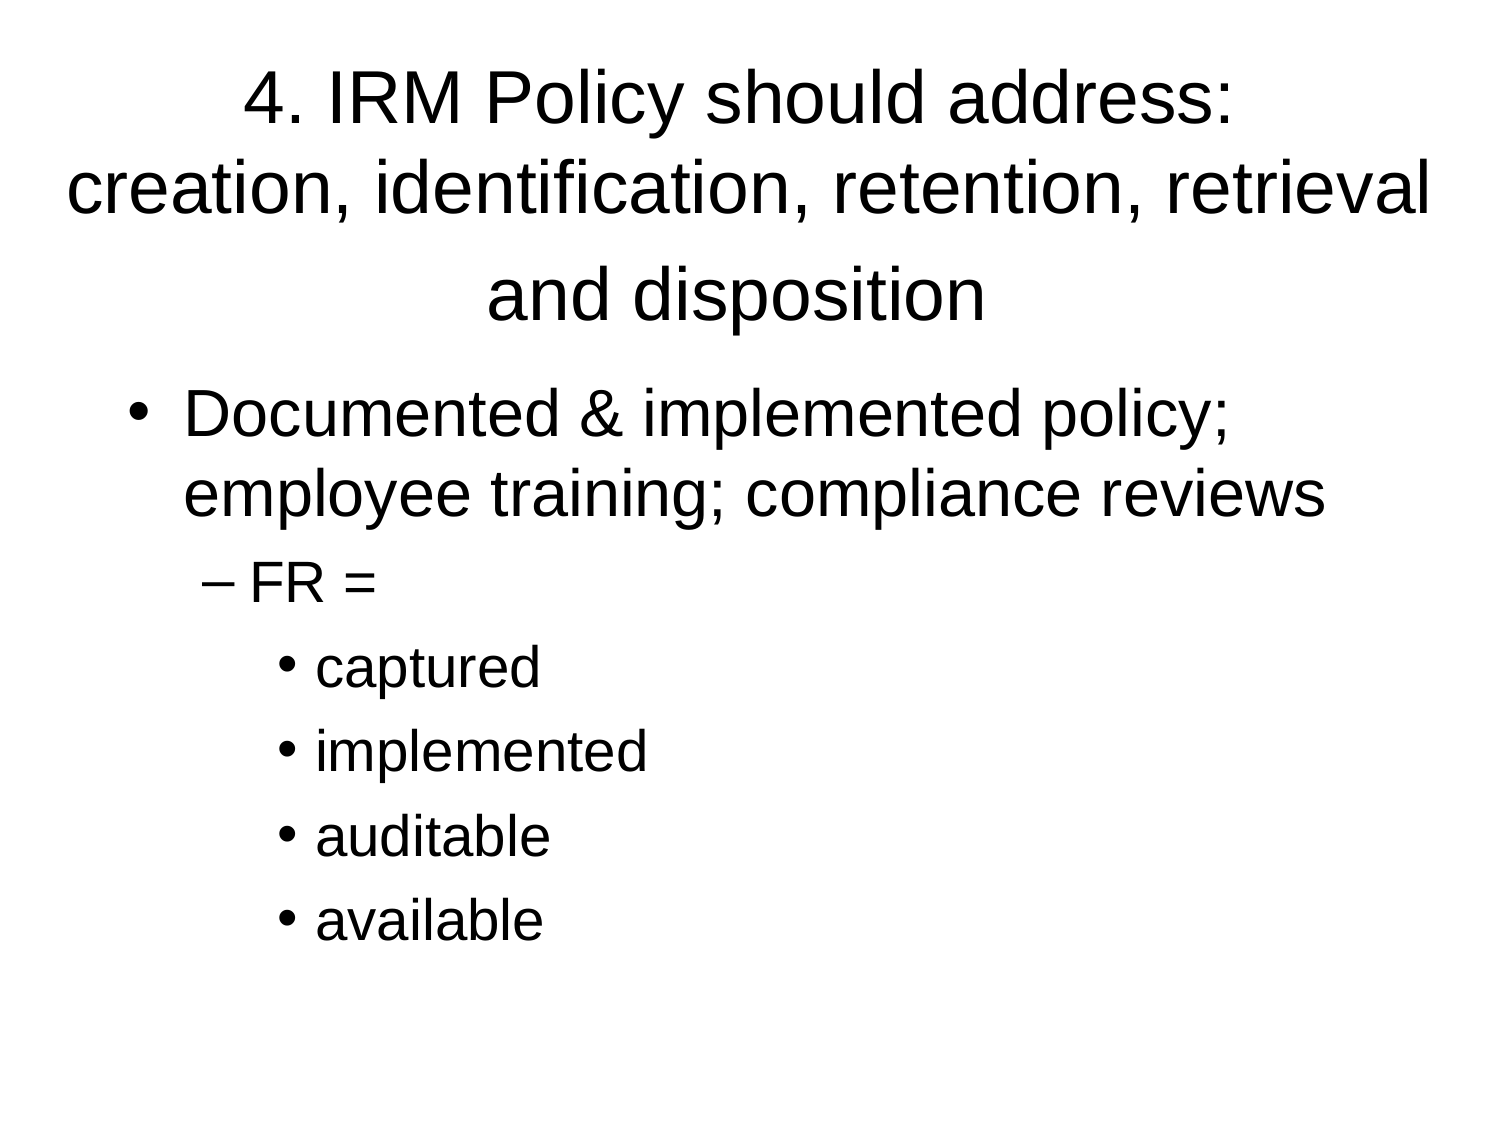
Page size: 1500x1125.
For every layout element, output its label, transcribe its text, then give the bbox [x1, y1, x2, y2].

title 4. IRM Policy should address: creation, identification, retention, retrieval and disposition [0, 41, 1500, 347]
list Documented & implemented policy; employee training; compliance reviews FR = captured implemented auditable available [112, 362, 1388, 1038]
